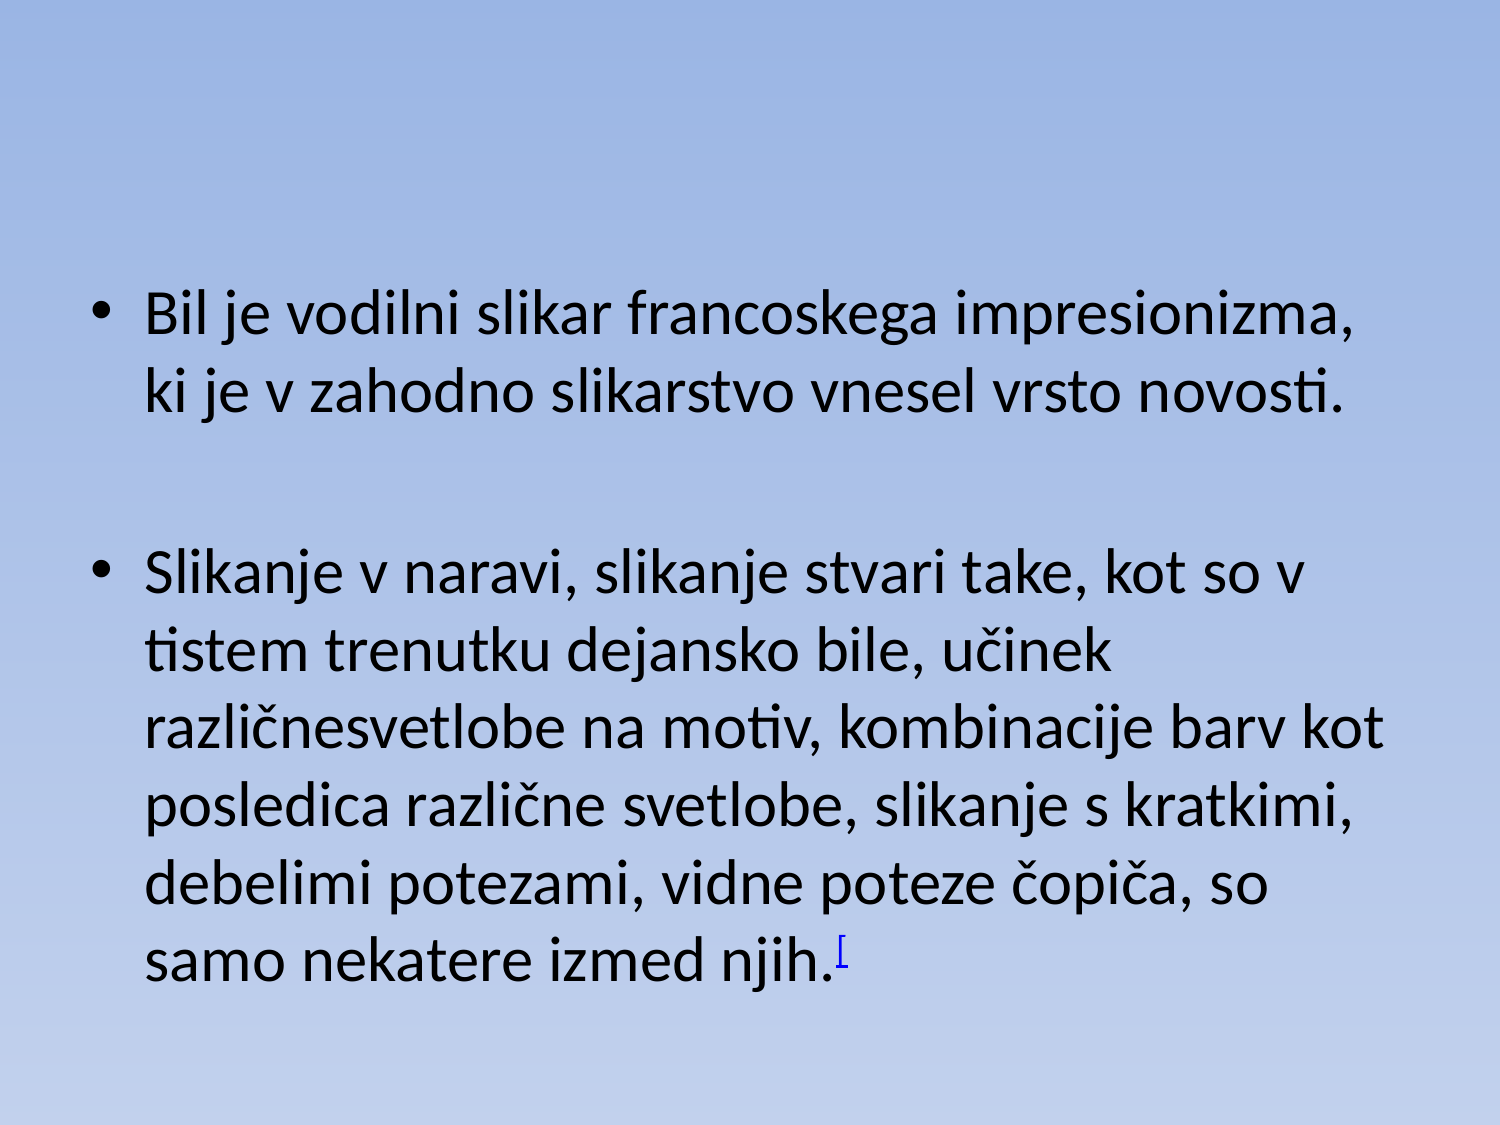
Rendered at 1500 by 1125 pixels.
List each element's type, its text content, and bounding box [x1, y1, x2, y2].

list Bil je vodilni slikar francoskega impresionizma, ki je v zahodno slikarstvo vnesel vrsto novosti. Slikanje v naravi, slikanje stvari take, kot so v tistem trenutku dejansko bile, učinek različnesvetlobe na motiv, kombinacije barv kot posledica različne svetlobe, slikanje s kratkimi, debelimi potezami, vidne poteze čopiča, so samo nekatere izmed njih.[ [75, 262, 1425, 1005]
